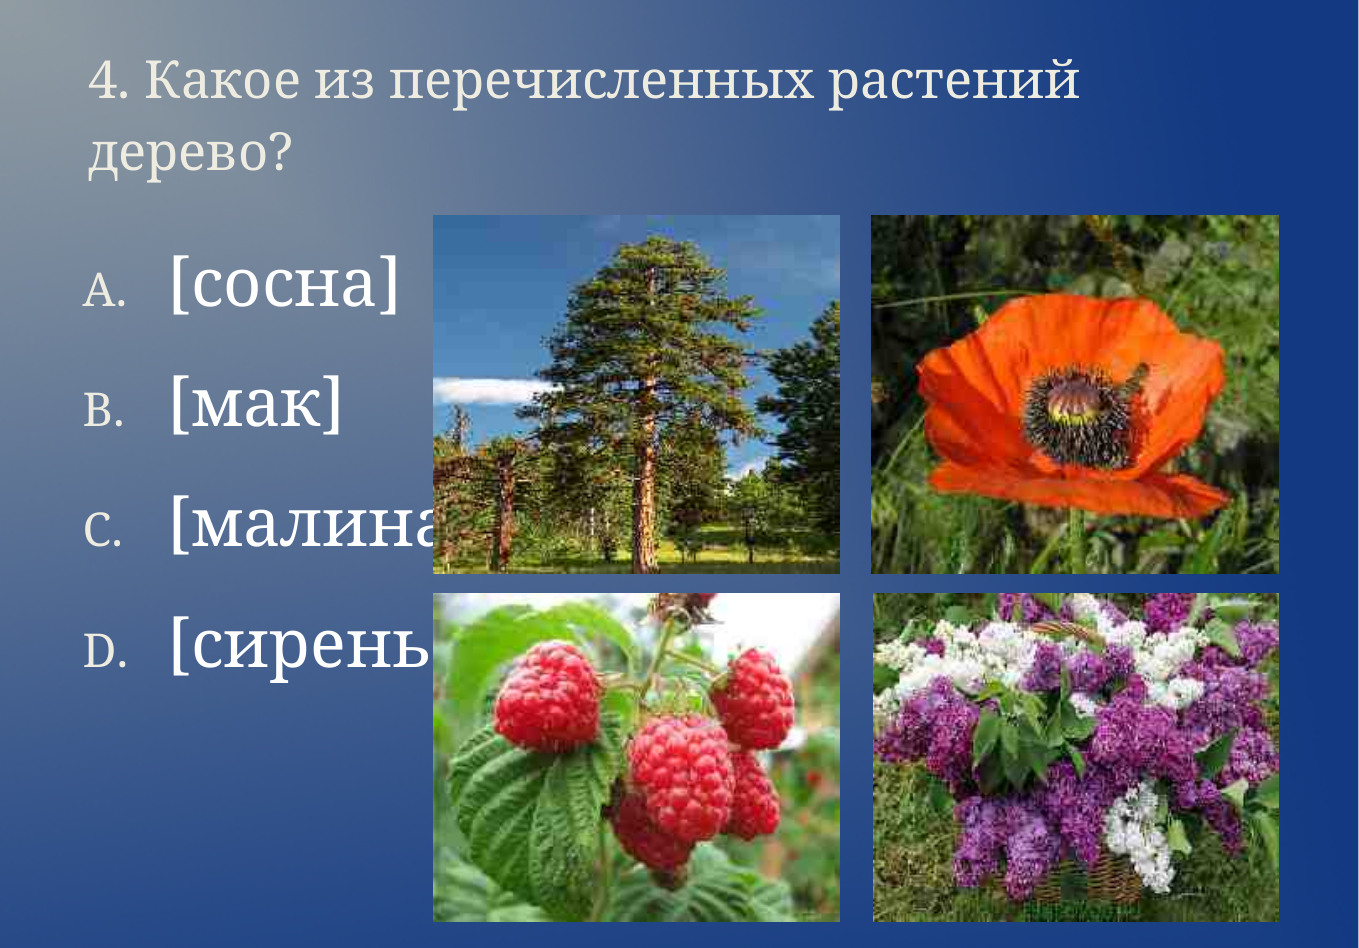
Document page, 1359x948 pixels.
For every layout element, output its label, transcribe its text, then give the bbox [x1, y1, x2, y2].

picture [0, 0, 1359, 948]
title 4. Какое из перечисленных растений дерево? [67, 35, 1291, 193]
list [сосна] [мак] [малина] [сирень] [67, 227, 1291, 853]
